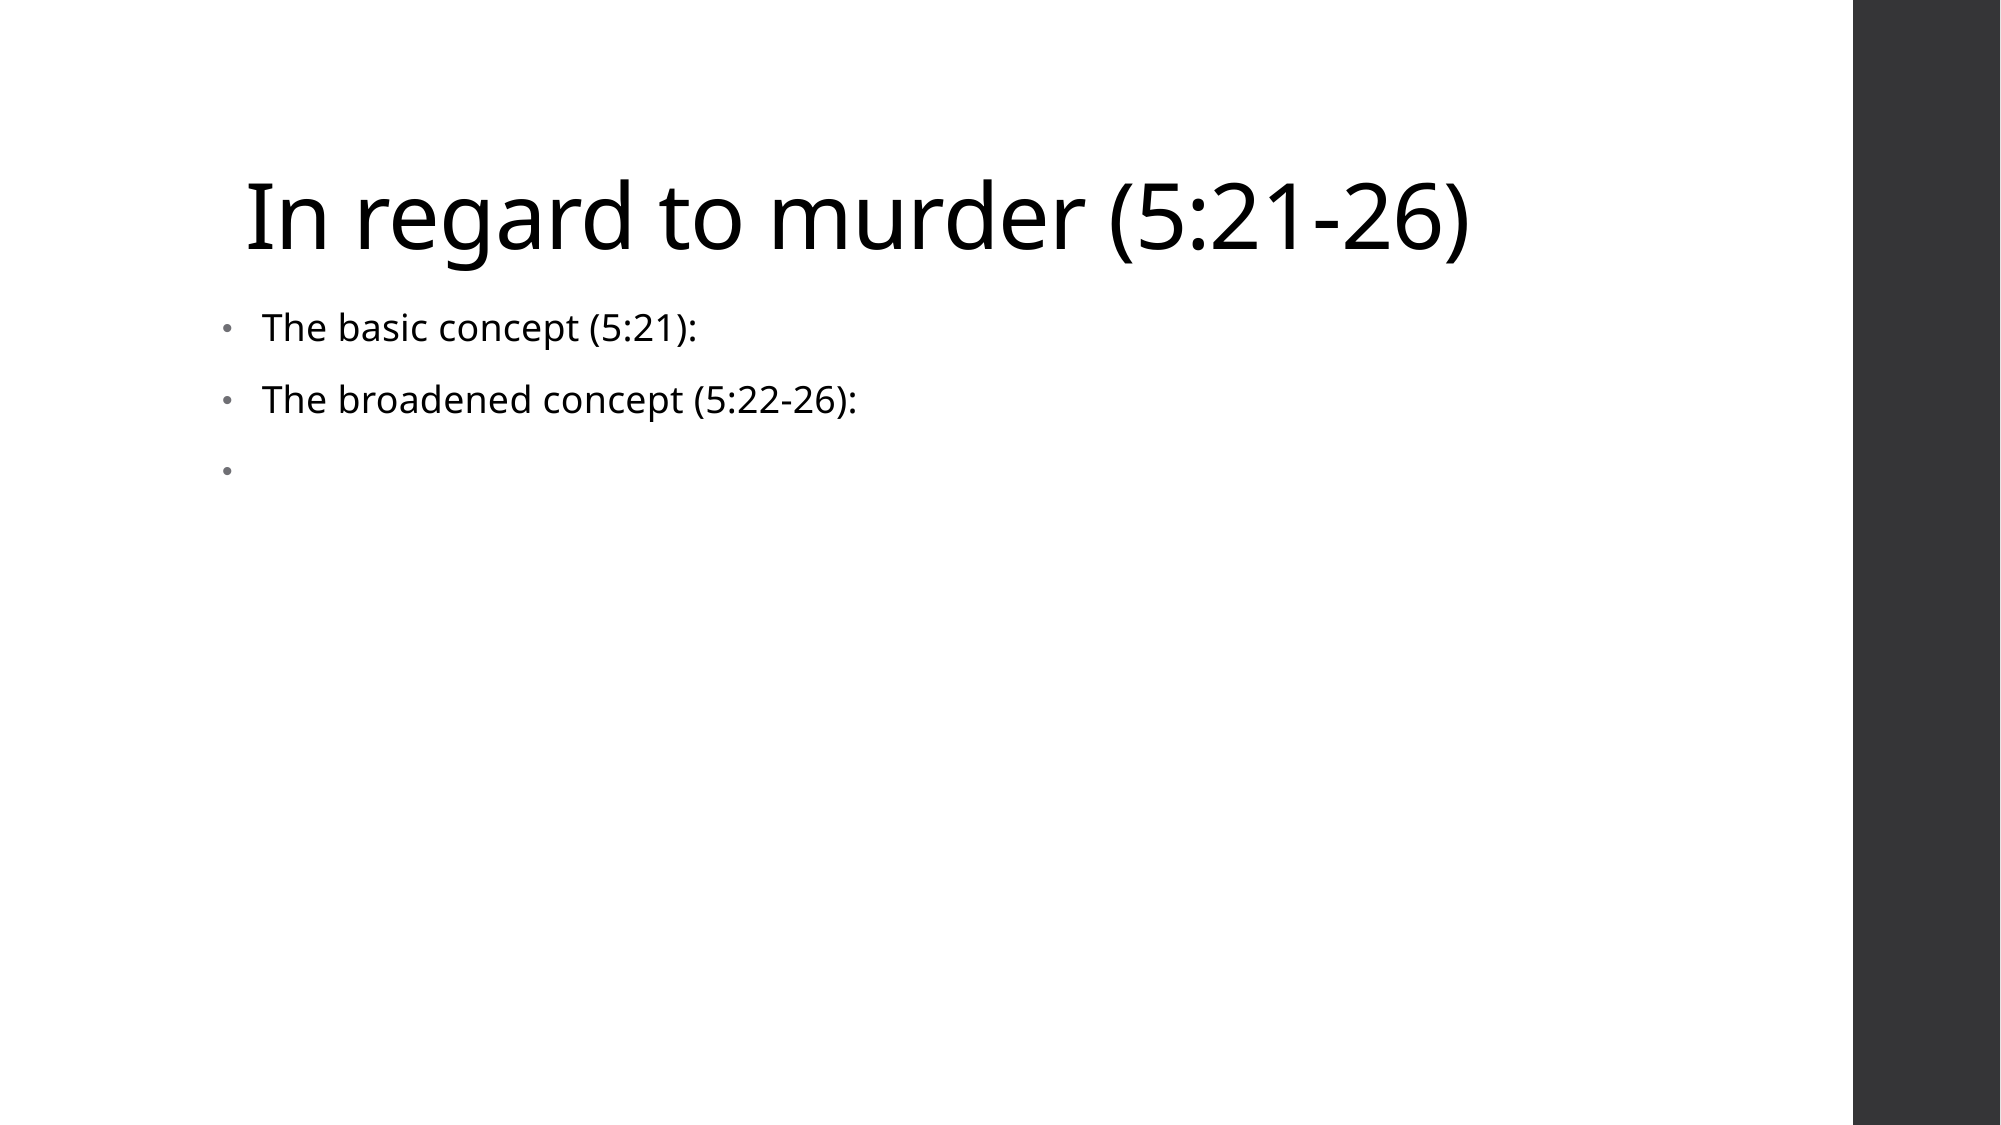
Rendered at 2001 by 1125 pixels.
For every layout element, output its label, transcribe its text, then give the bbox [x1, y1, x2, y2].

list The basic concept (5:21): The broadened concept (5:22-26): [206, 299, 1617, 1014]
title In regard to murder (5:21-26) [206, 60, 1797, 278]
